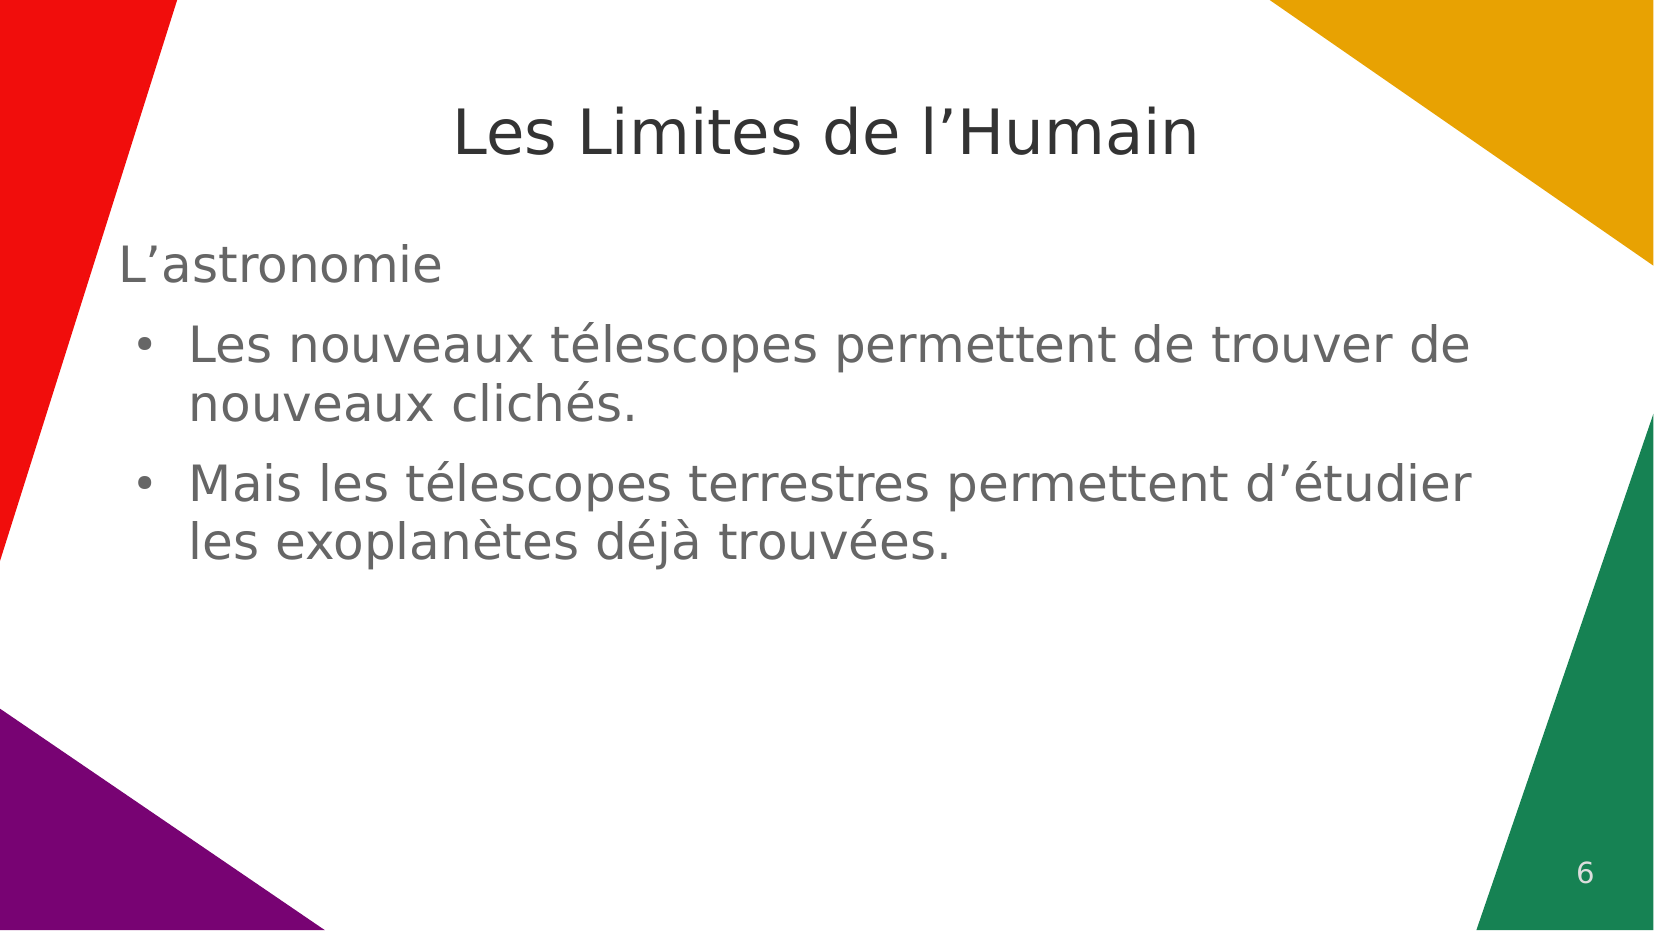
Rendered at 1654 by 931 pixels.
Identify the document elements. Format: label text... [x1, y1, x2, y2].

title Les Limites de l’Humain [118, 59, 1536, 207]
list L’astronomie Les nouveaux télescopes permettent de trouver de nouveaux clichés. Mais les télescopes terrestres permettent d’étudier les exoplanètes déjà trouvées. [118, 236, 1536, 827]
